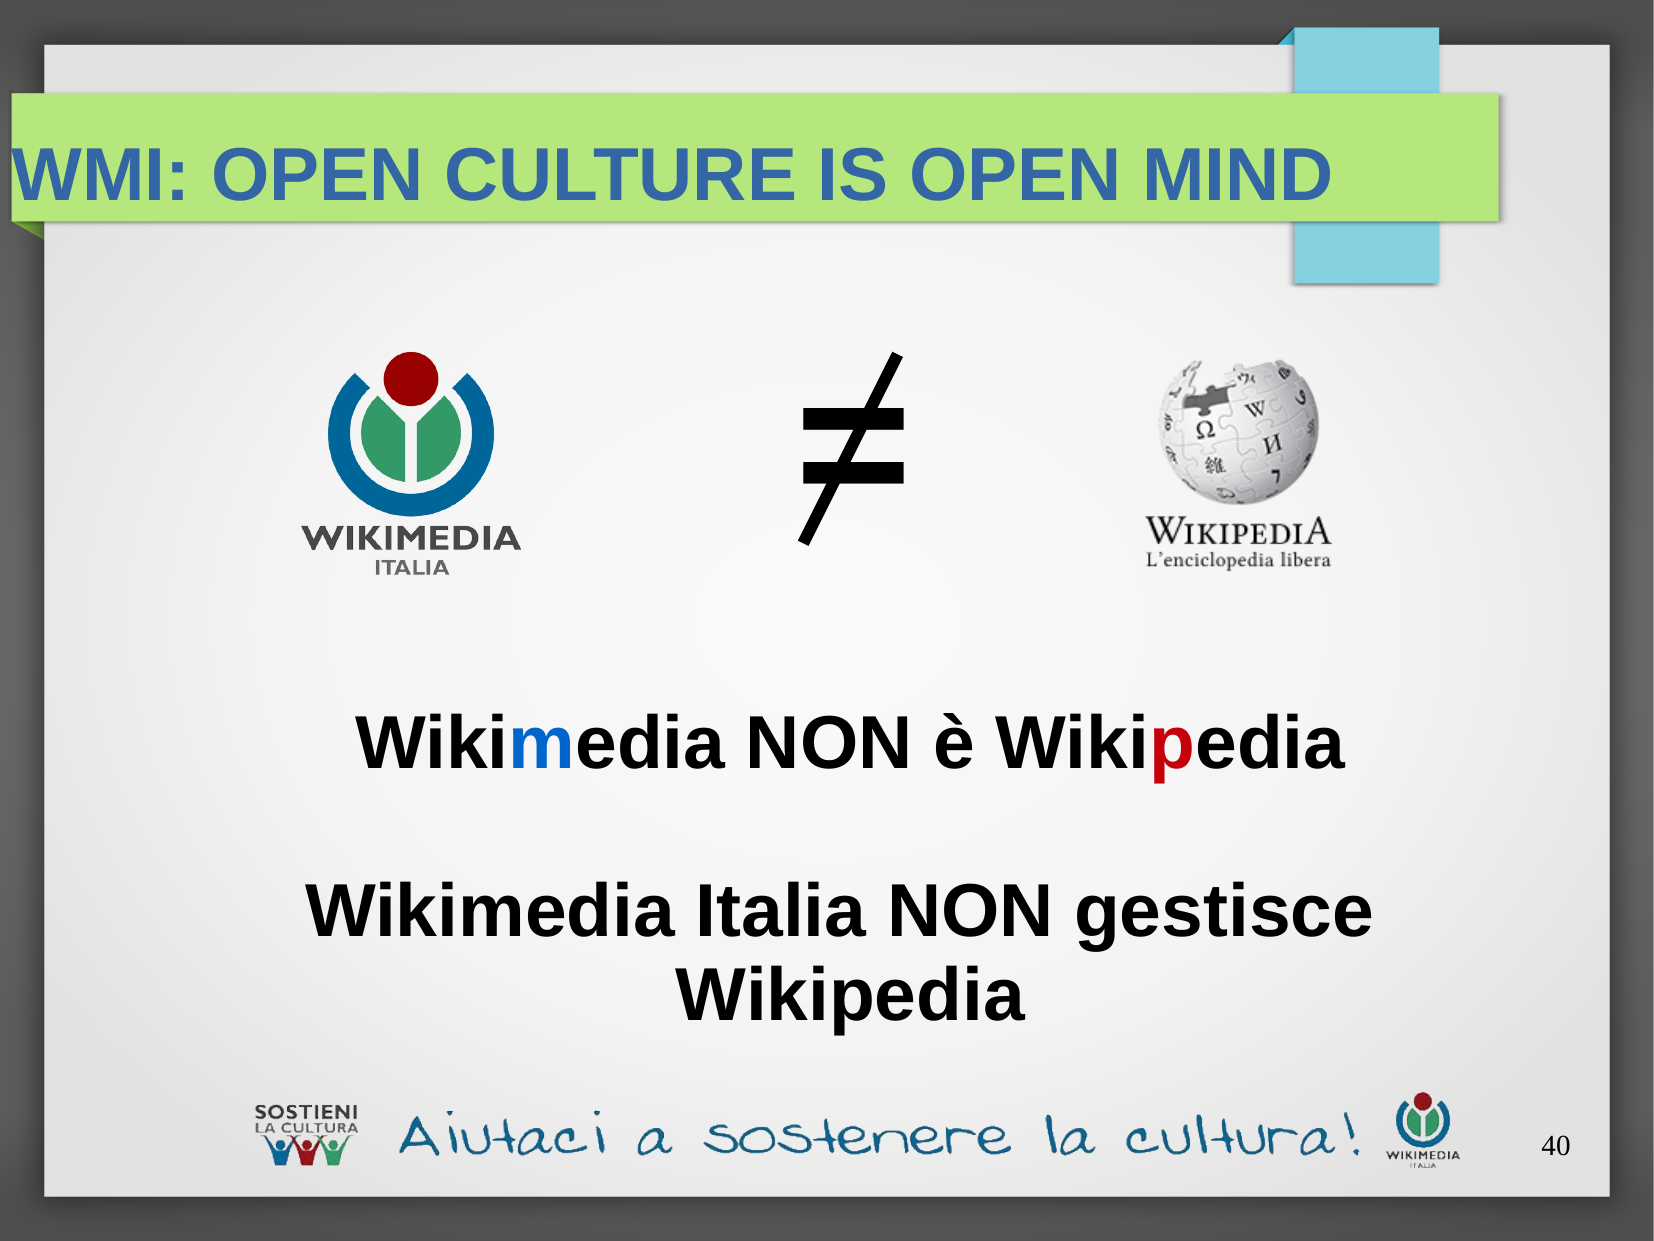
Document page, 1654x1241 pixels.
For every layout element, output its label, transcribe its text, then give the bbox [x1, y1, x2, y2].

subtitle Wikimedia NON è Wikipedia Wikimedia Italia NON gestisce Wikipedia [94, 614, 1607, 1123]
title WMI: OPEN CULTURE IS OPEN MIND [11, 17, 1642, 249]
picture [0, 0, 1654, 1241]
text_box = [696, 331, 1010, 555]
